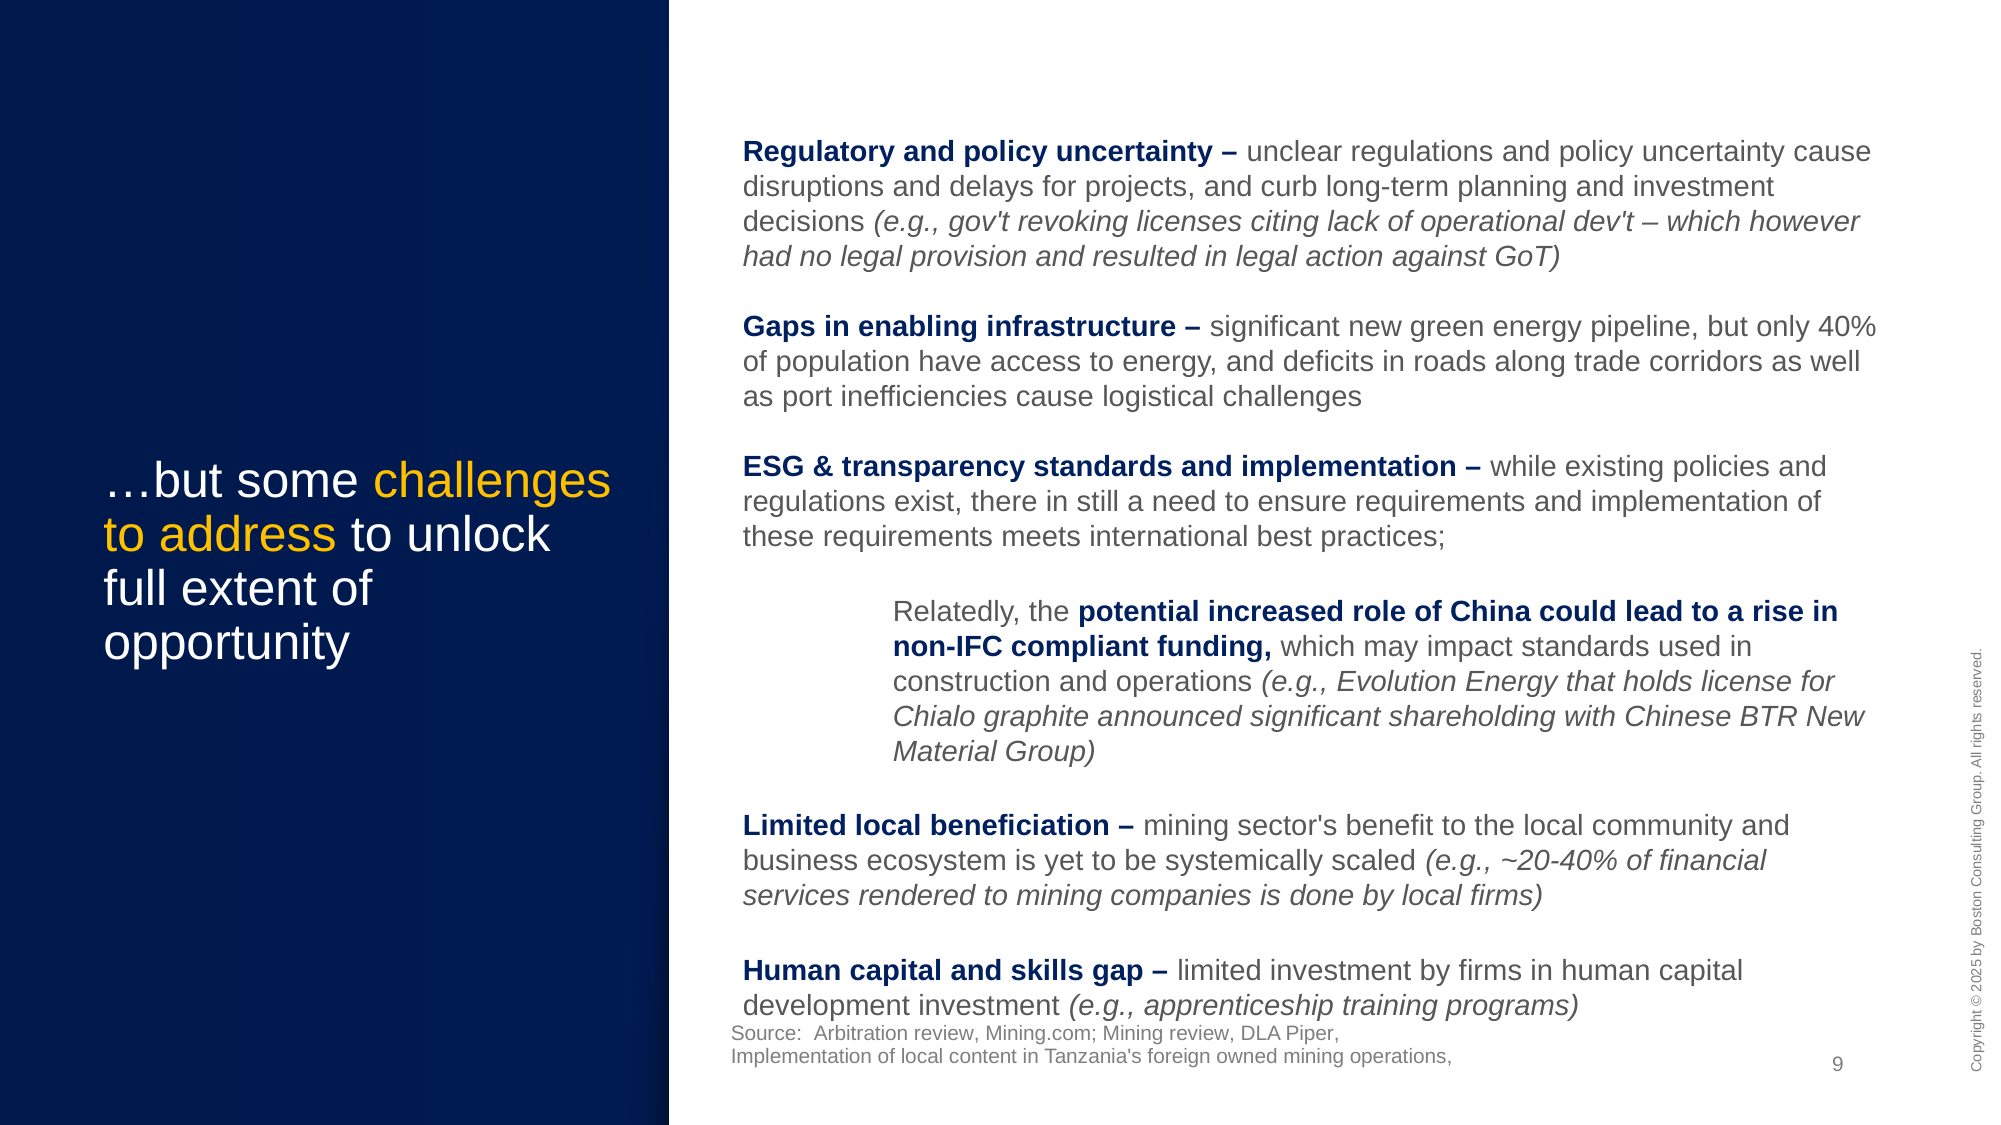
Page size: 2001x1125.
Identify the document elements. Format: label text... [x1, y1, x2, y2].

title …but some challenges to address to unlock full extent of opportunity [103, 439, 617, 686]
text_box Regulatory and policy uncertainty – unclear regulations and policy uncertainty cause disruptions and delays for projects, and curb long-term planning and investment decisions (e.g., gov't revoking licenses citing lack of operational dev't – which however had no legal provision and resulted in legal action against GoT) Gaps in enabling infrastructure – significant new green energy pipeline, but only 40% of population have access to energy, and deficits in roads along trade corridors as well as port inefficiencies cause logistical challenges ESG & transparency standards and implementation – while existing policies and regulations exist, there in still a need to ensure requirements and implementation of these requirements meets international best practices; Relatedly, the potential increased role of China could lead to a rise in non-IFC compliant funding, which may impact standards used in construction and operations (e.g., Evolution Energy that holds license for Chialo graphite announced significant shareholding with Chinese BTR New Material Group) Limited local beneficiation – mining sector's benefit to the local community and business ecosystem is yet to be systemically scaled (e.g., ~20-40% of financial services rendered to mining companies is done by local firms) Human capital and skills gap – limited investment by firms in human capital development investment (e.g., apprenticeship training programs) [727, 125, 1897, 989]
text_box Source: Arbitration review, Mining.com; Mining review, DLA Piper, Implementation of local content in Tanzania's foreign owned mining operations, [728, 1020, 1917, 1071]
